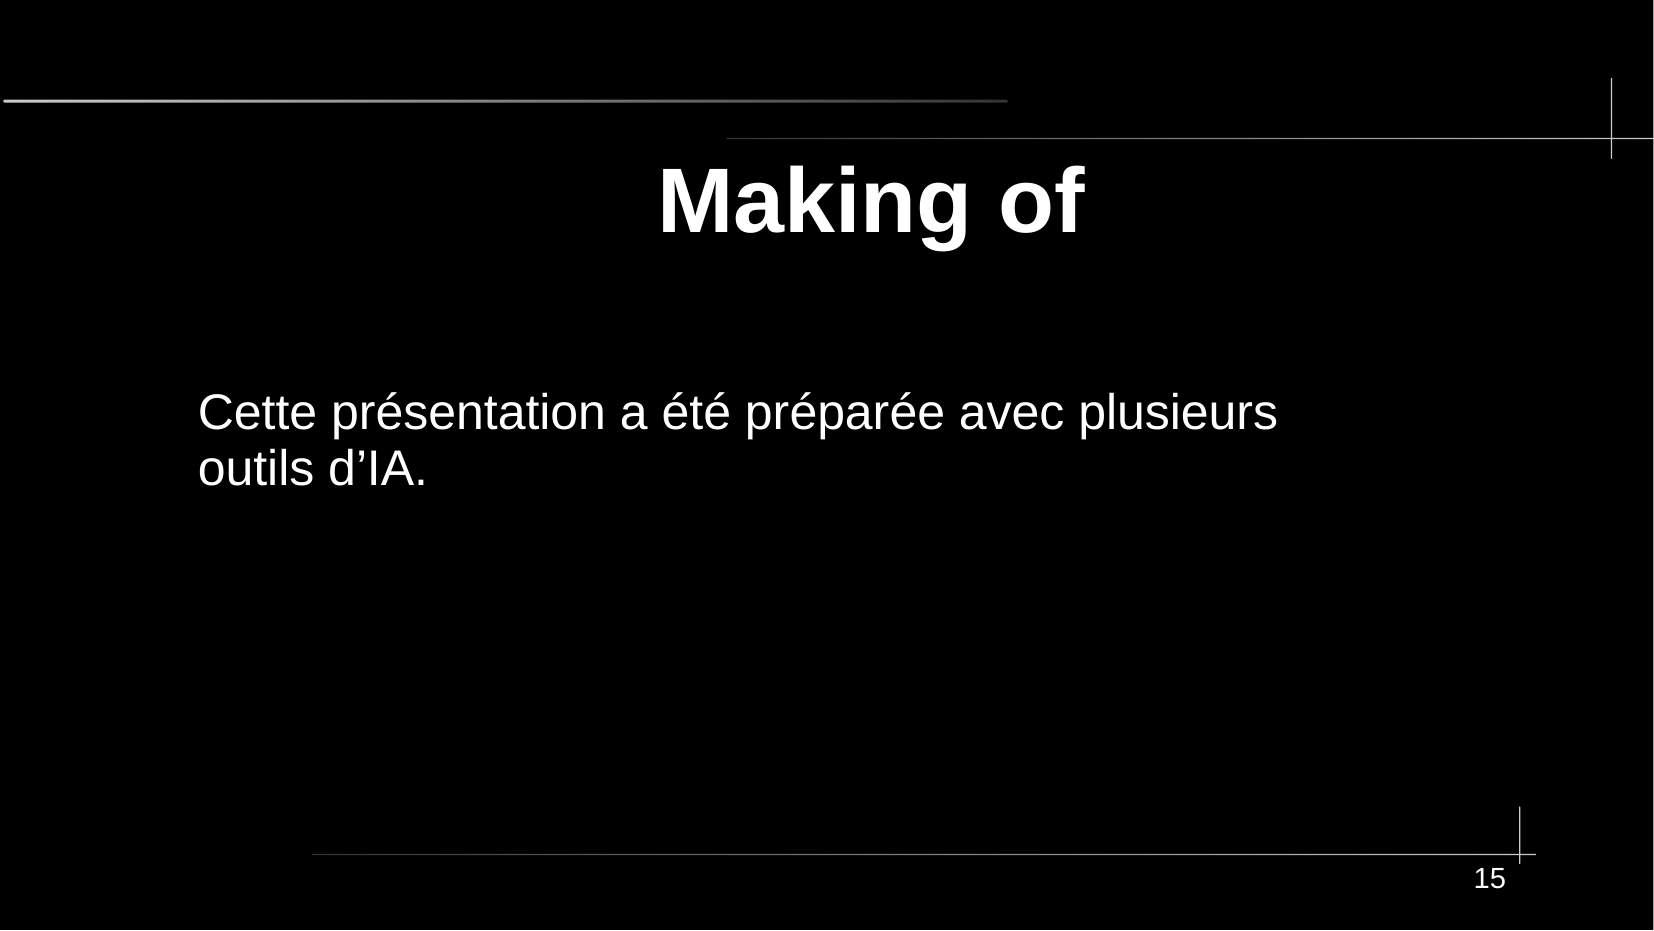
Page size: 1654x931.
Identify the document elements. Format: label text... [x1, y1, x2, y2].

title Making of [88, 98, 1654, 304]
text_box Cette présentation a été préparée avec plusieurs outils d’IA. [147, 265, 1418, 916]
